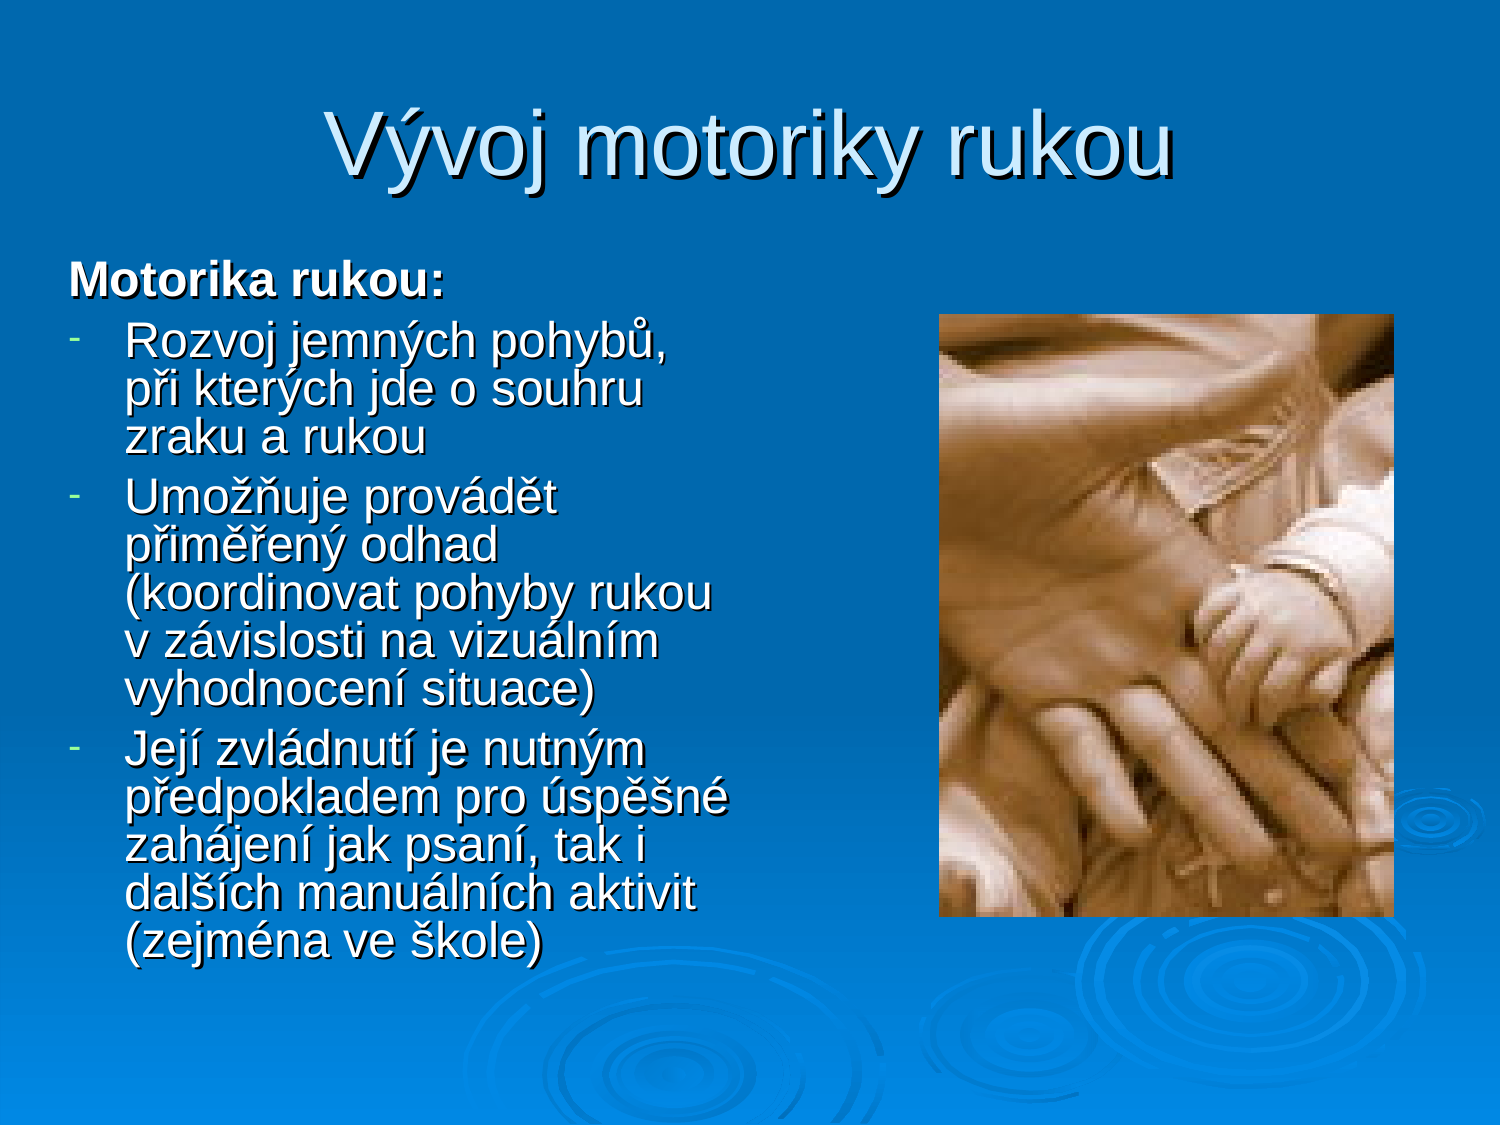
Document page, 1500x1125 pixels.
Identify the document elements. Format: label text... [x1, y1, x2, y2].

list Motorika rukou: Rozvoj jemných pohybů, při kterých jde o souhru zraku a rukou Umožňuje provádět přiměřený odhad (koordinovat pohyby rukou v závislosti na vizuálním vyhodnocení situace) Její zvládnutí je nutným předpokladem pro úspěšné zahájení jak psaní, tak i dalších manuálních aktivit (zejména ve škole) [53, 250, 774, 1024]
picture [939, 314, 1394, 917]
title Vývoj motoriky rukou [75, 45, 1426, 233]
